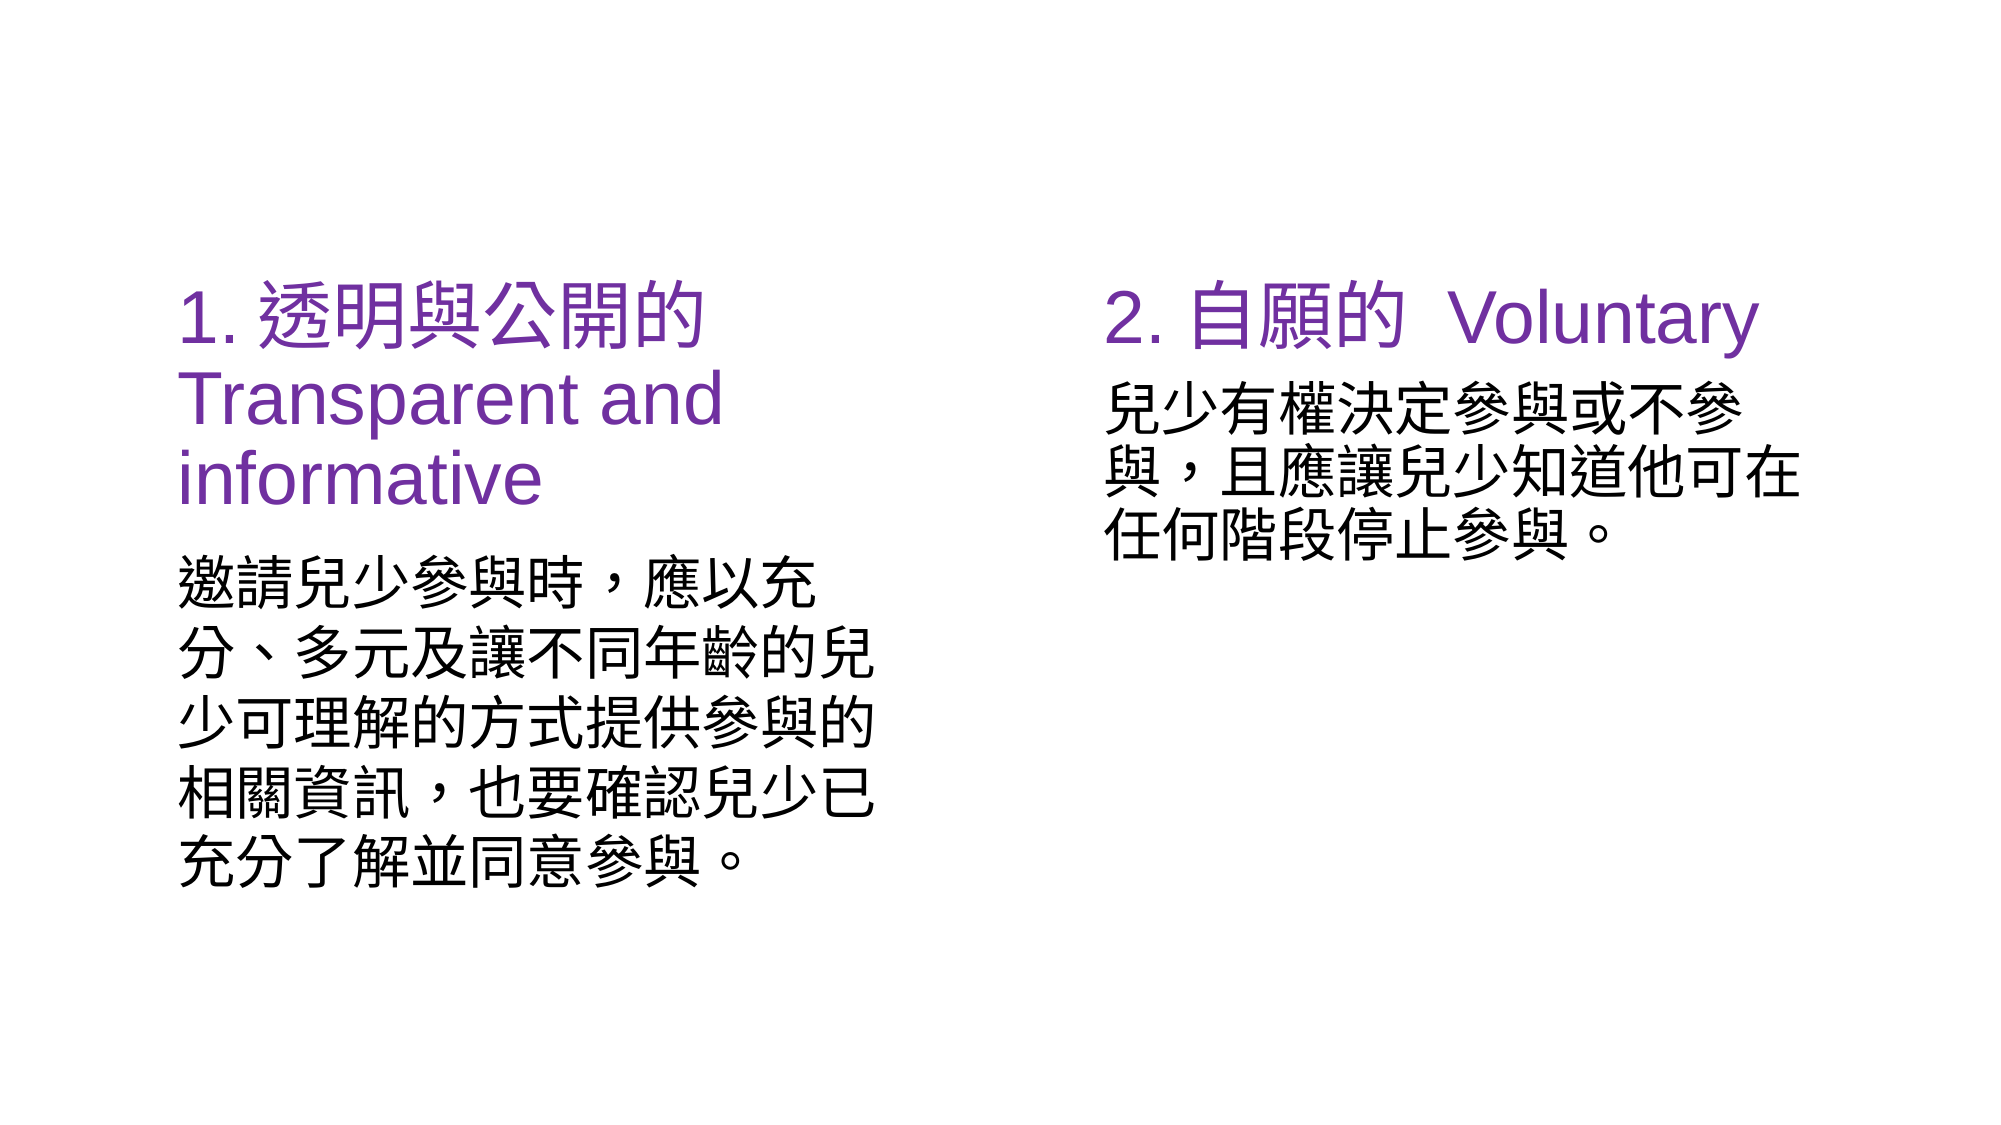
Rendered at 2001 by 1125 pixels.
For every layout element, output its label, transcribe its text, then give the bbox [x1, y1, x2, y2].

list 2.自願的 Voluntary 兒少有權決定參與或不參與，且應讓兒少知道他可在任何階段停止參與。 [1088, 200, 1863, 1039]
text_box 1.透明與公開的 Transparent and informative 邀請兒少參與時，應以充分、多元及讓不同年齡的兒少可理解的方式提供參與的相關資訊，也要確認兒少已充分了解並同意參與。 [162, 200, 937, 1039]
